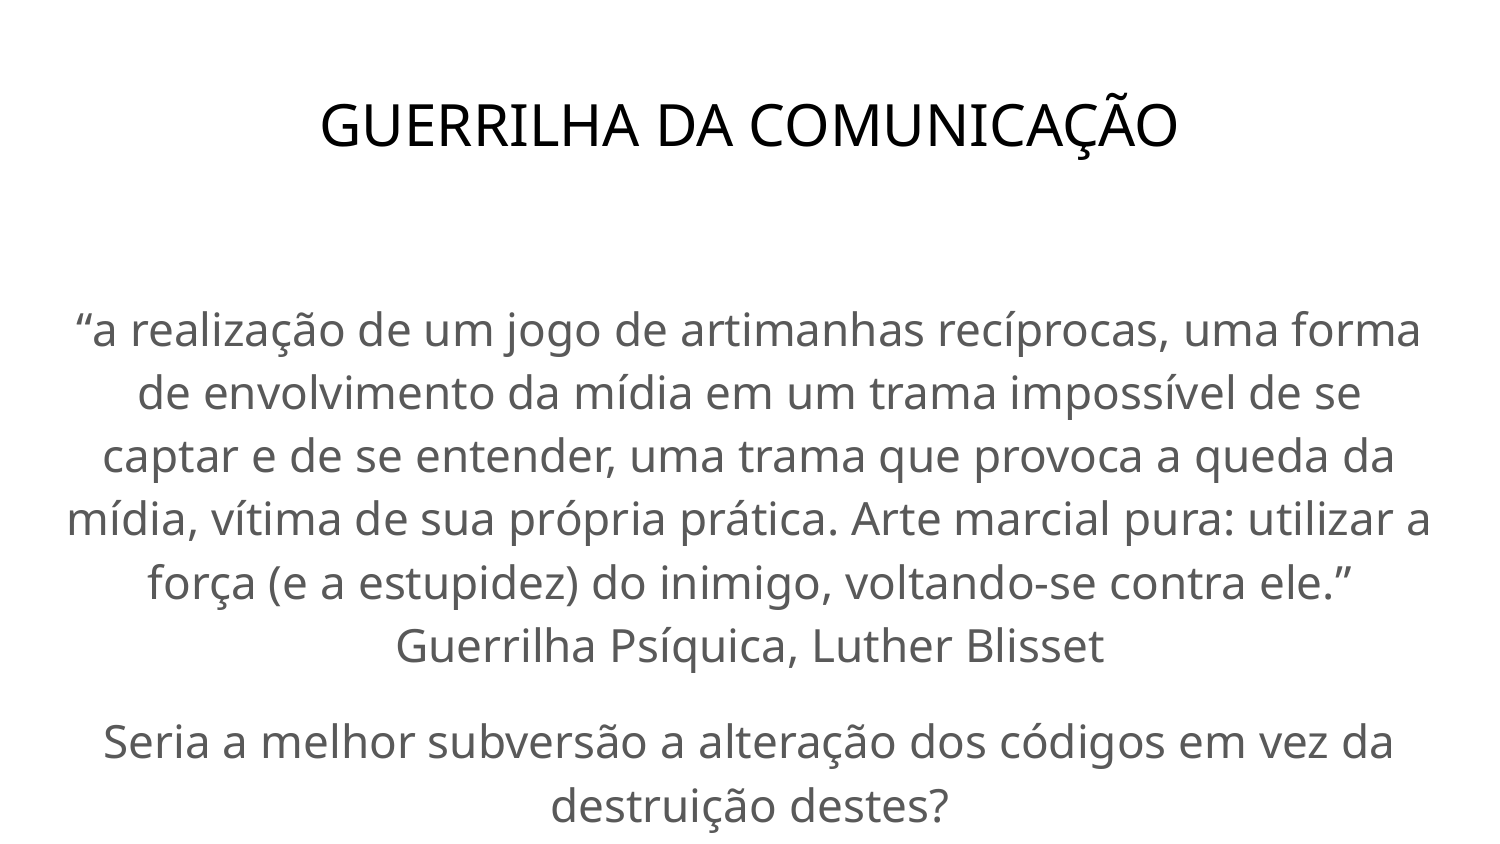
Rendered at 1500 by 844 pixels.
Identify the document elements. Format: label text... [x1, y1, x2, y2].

list “a realização de um jogo de artimanhas recíprocas, uma forma de envolvimento da mídia em um trama impossível de se captar e de se entender, uma trama que provoca a queda da mídia, vítima de sua própria prática. Arte marcial pura: utilizar a força (e a estupidez) do inimigo, voltando-se contra ele.” Guerrilha Psíquica, Luther Blisset Seria a melhor subversão a alteração dos códigos em vez da destruição destes? [51, 189, 1449, 750]
title GUERRILHA DA COMUNICAÇÃO [51, 72, 1449, 167]
